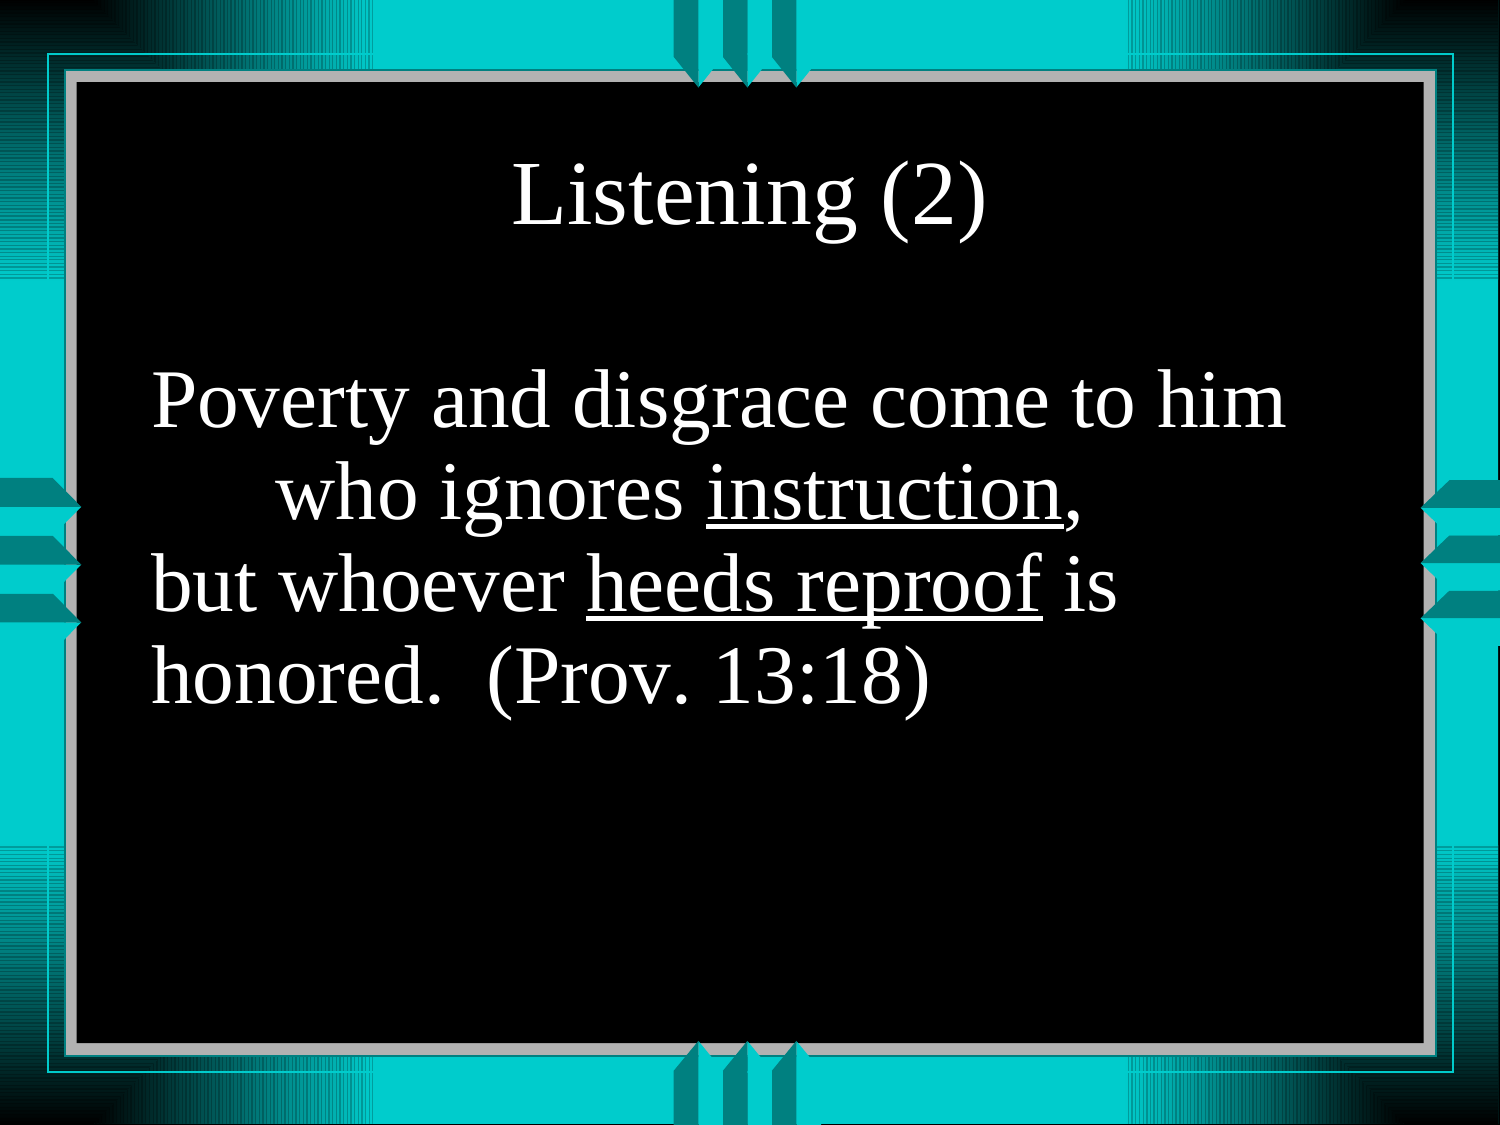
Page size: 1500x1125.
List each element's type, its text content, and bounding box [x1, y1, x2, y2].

text_box Poverty and disgrace come to him who ignores instruction, but whoever heeds reproof is honored. (Prov. 13:18) [136, 345, 1443, 730]
title Listening (2) [112, 99, 1388, 288]
